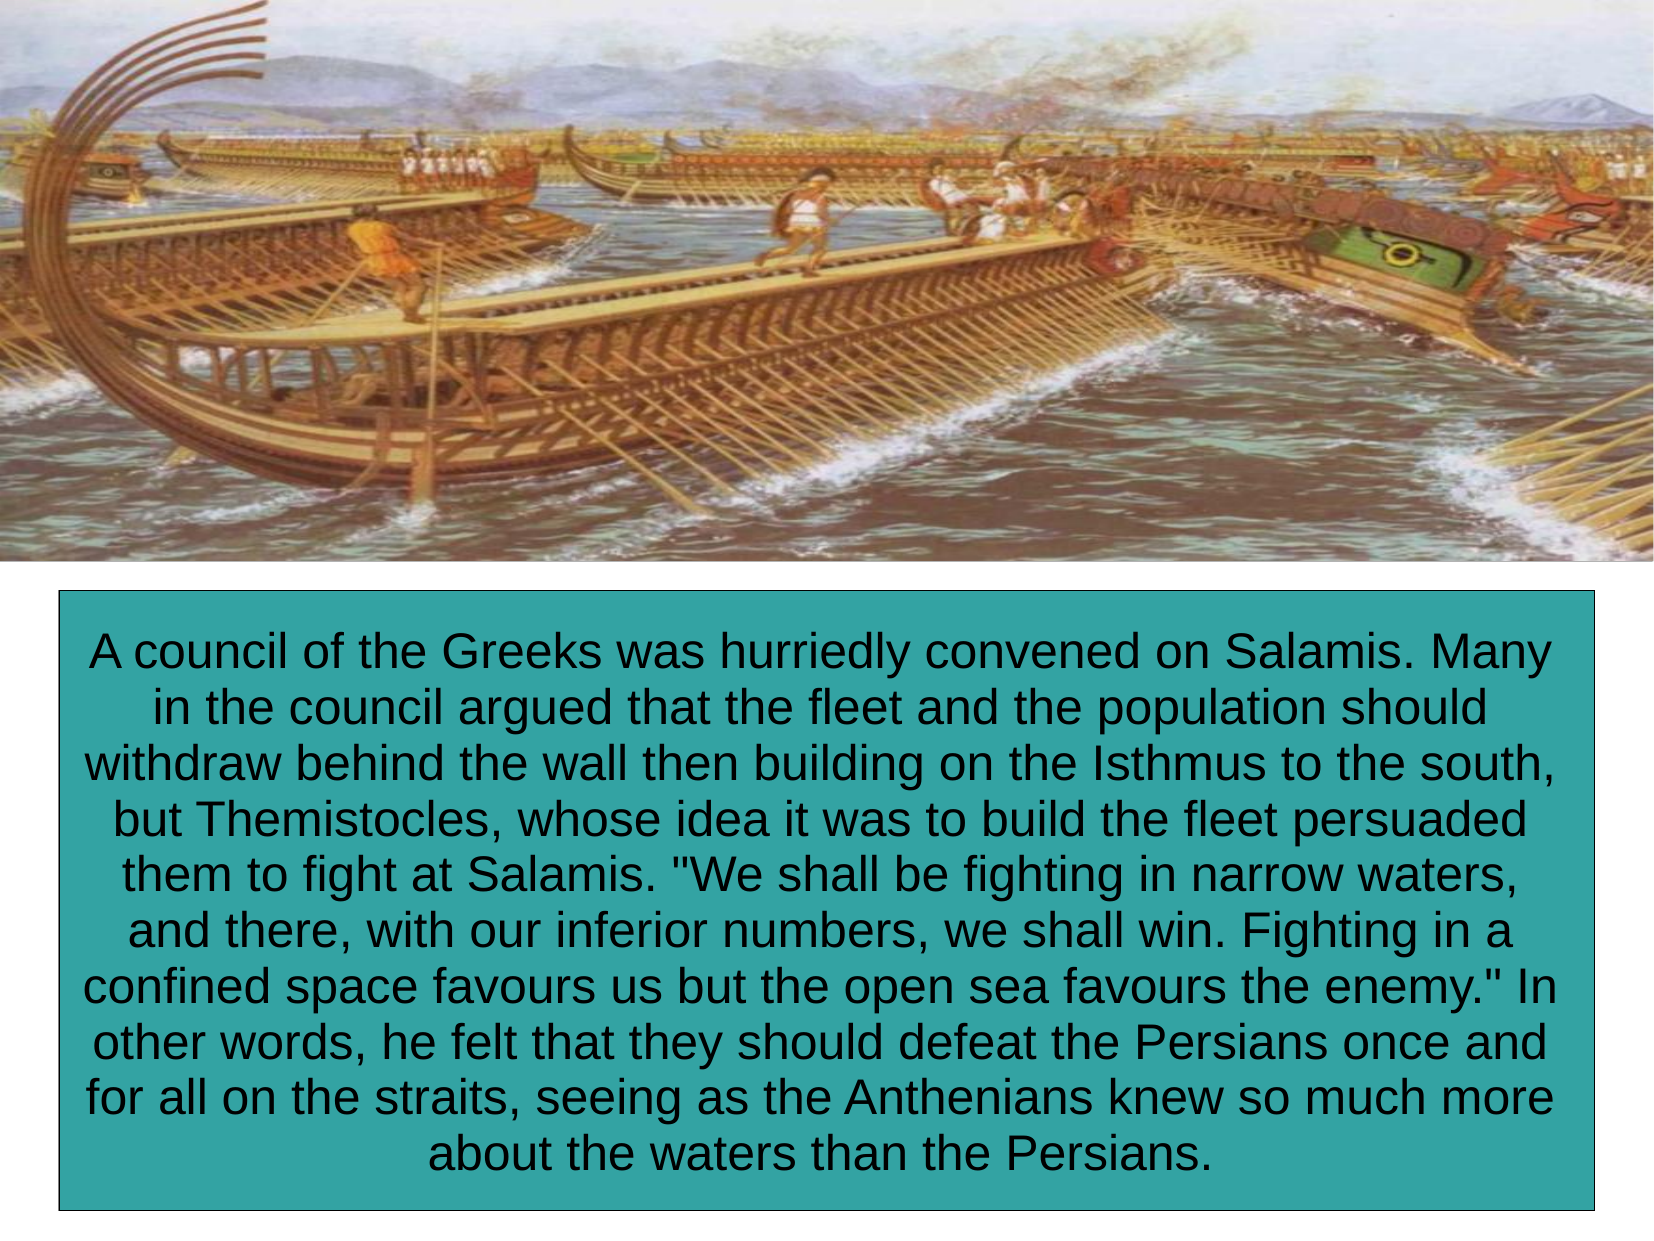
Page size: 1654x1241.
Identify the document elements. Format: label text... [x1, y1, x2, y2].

picture [0, 0, 1654, 562]
subtitle A council of the Greeks was hurriedly convened on Salamis. Many in the council argued that the fleet and the population should withdraw behind the wall then building on the Isthmus to the south, but Themistocles, whose idea it was to build the fleet persuaded them to fight at Salamis. "We shall be fighting in narrow waters, and there, with our inferior numbers, we shall win. Fighting in a confined space favours us but the open sea favours the enemy." In other words, he felt that they should defeat the Persians once and for all on the straits, seeing as the Anthenians knew so much more about the waters than the Persians. [76, 623, 1565, 1182]
text_box [59, 590, 1595, 1211]
